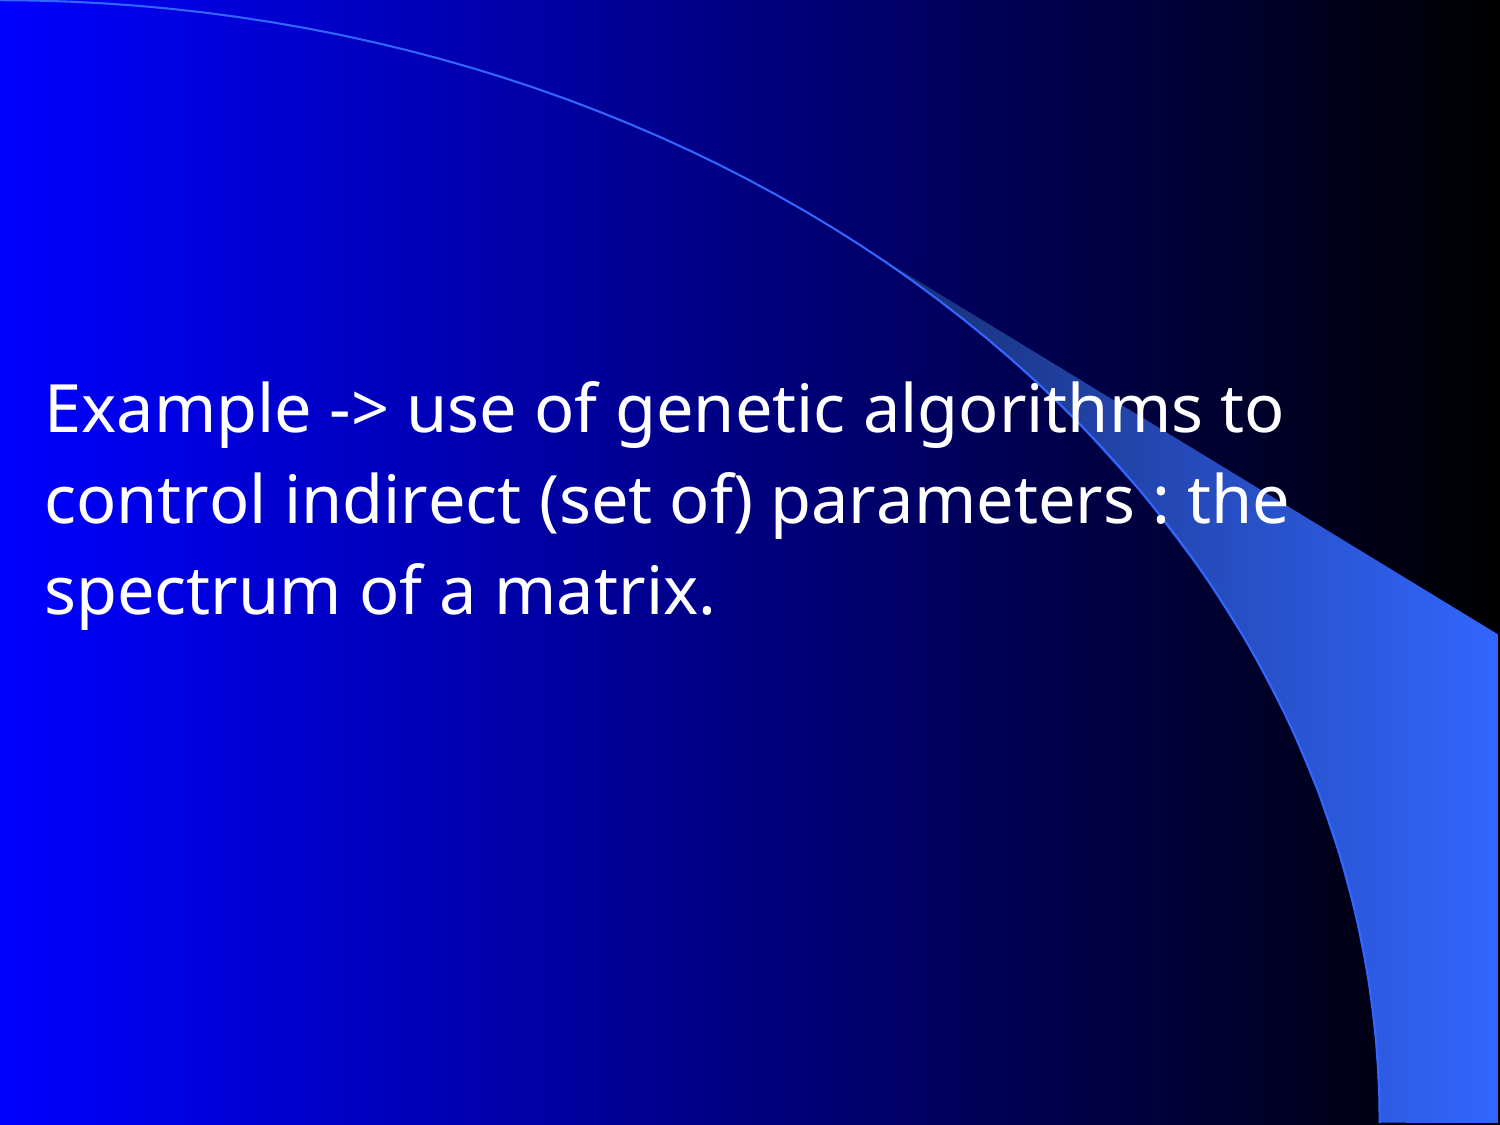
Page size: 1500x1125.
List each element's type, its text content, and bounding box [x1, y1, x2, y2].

text_box Example -> use of genetic algorithms to control indirect (set of) parameters : the spectrum of a matrix. [29, 354, 1452, 613]
